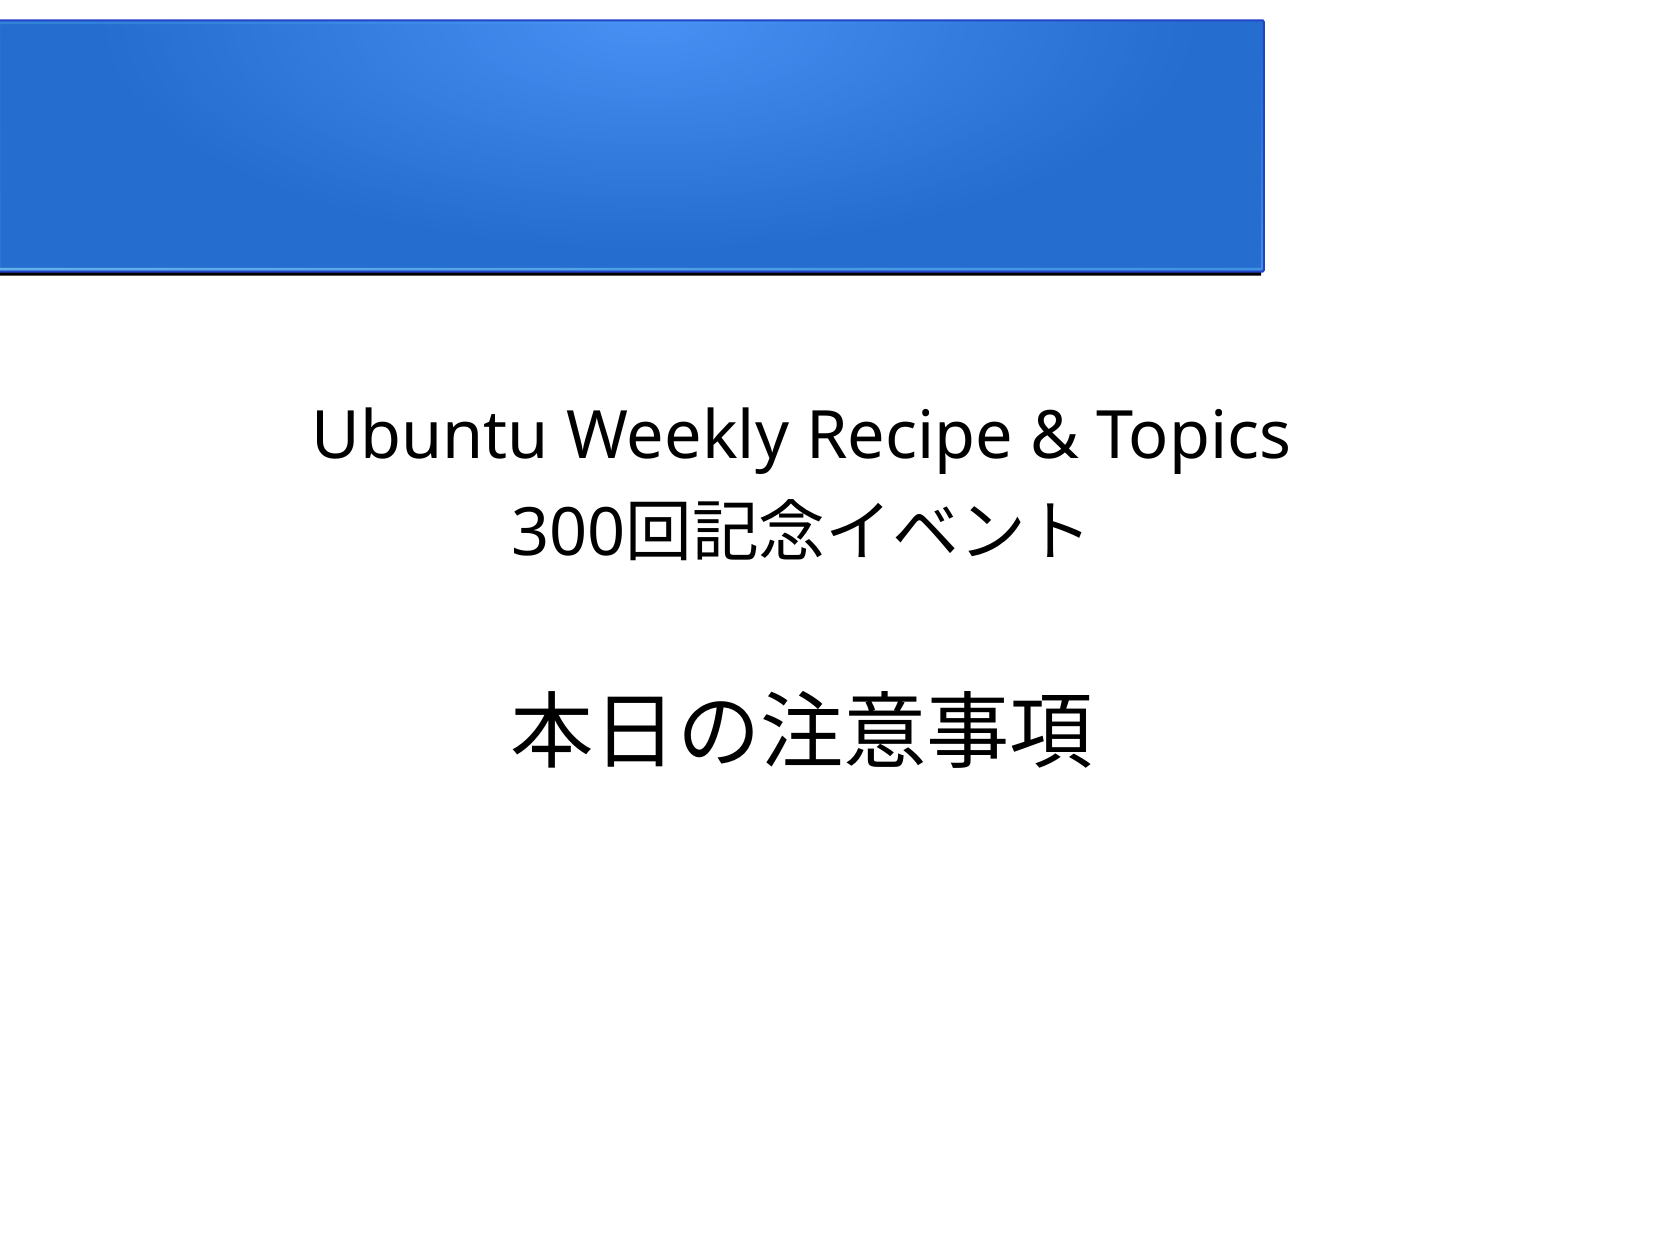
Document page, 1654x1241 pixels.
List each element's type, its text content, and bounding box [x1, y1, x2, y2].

subtitle Ubuntu Weekly Recipe & Topics 300回記念イベント 本日の注意事項 [151, 106, 1453, 1067]
